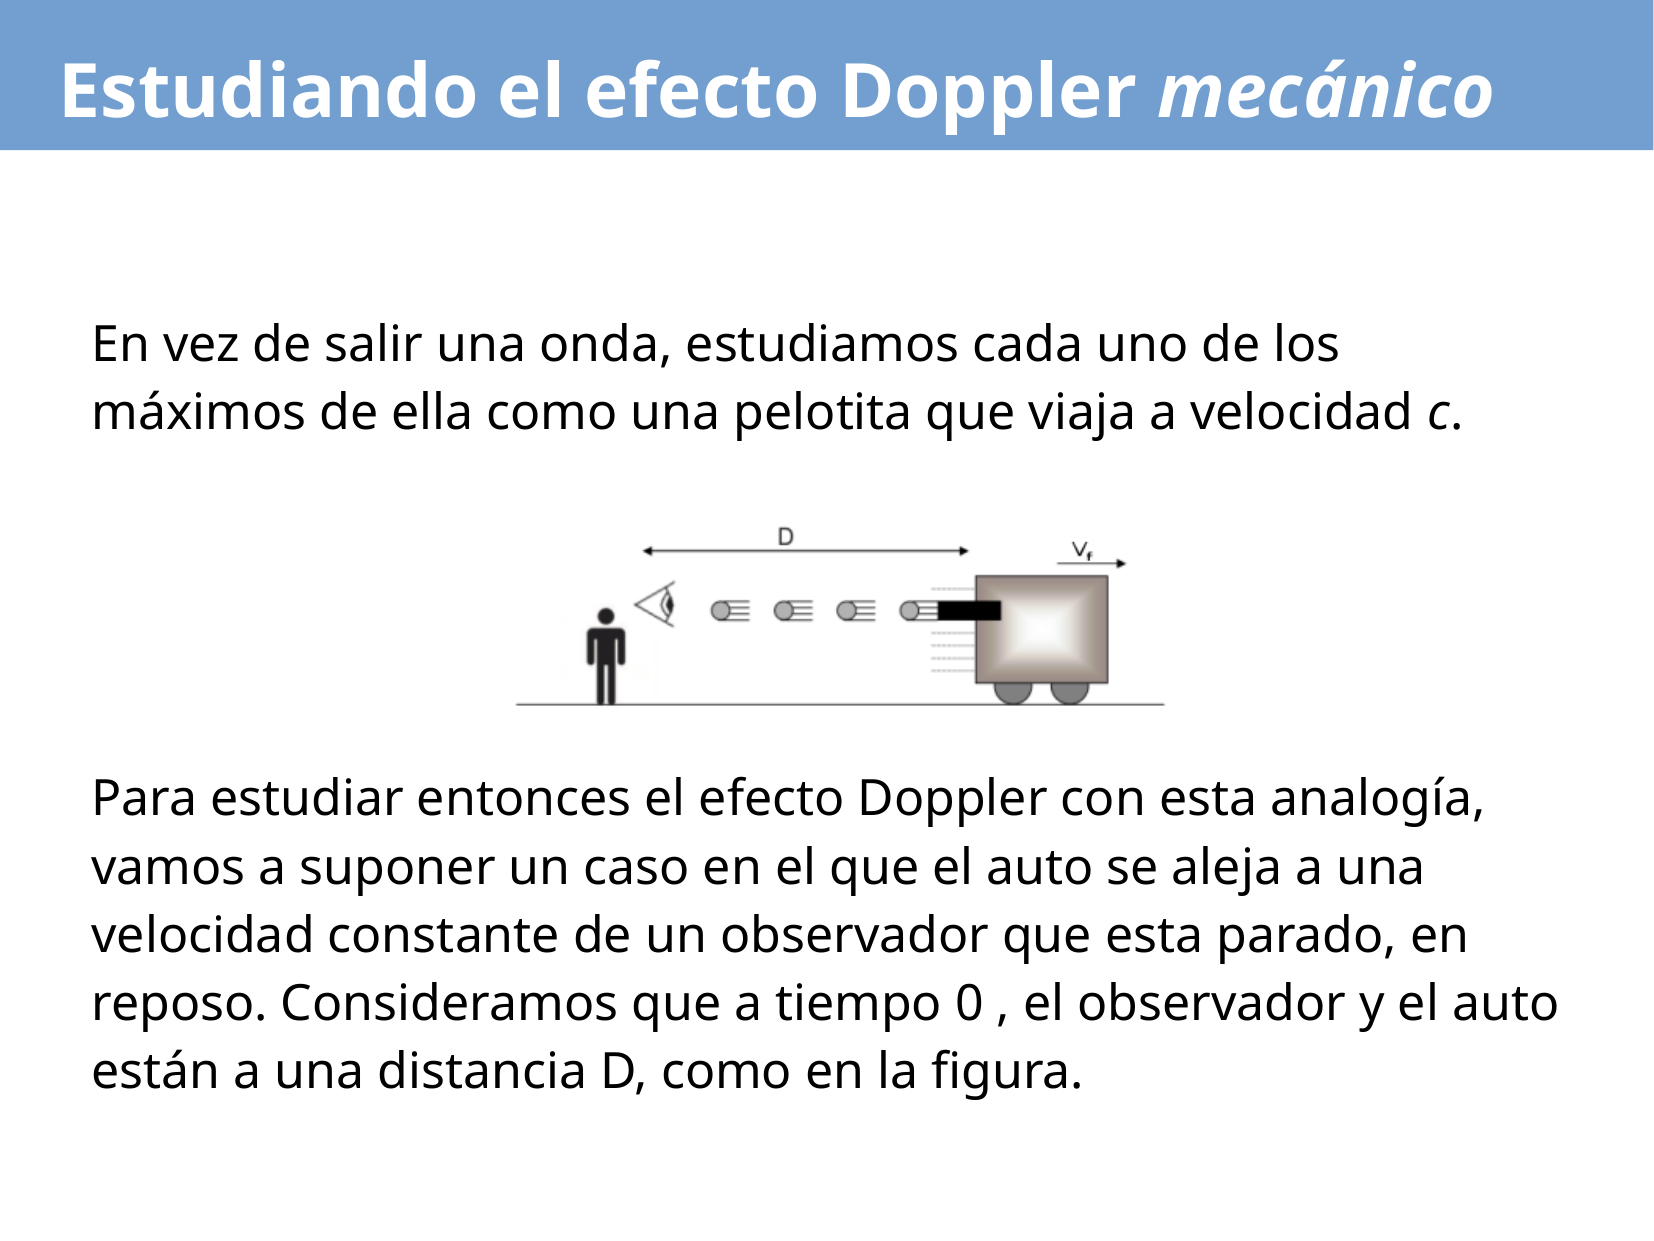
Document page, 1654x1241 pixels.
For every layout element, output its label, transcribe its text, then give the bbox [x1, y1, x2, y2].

text_box Para estudiar entonces el efecto Doppler con esta analogía, vamos a suponer un caso en el que el auto se aleja a una velocidad constante de un observador que esta parado, en reposo. Consideramos que a tiempo 0 , el observador y el auto están a una distancia D, como en la figura. [76, 754, 1577, 1070]
text_box En vez de salir una onda, estudiamos cada uno de los máximos de ella como una pelotita que viaja a velocidad c. [76, 300, 1577, 436]
text_box [0, 0, 1654, 151]
text_box Estudiando el efecto Doppler mecánico [44, 30, 1361, 135]
picture [469, 517, 1184, 709]
